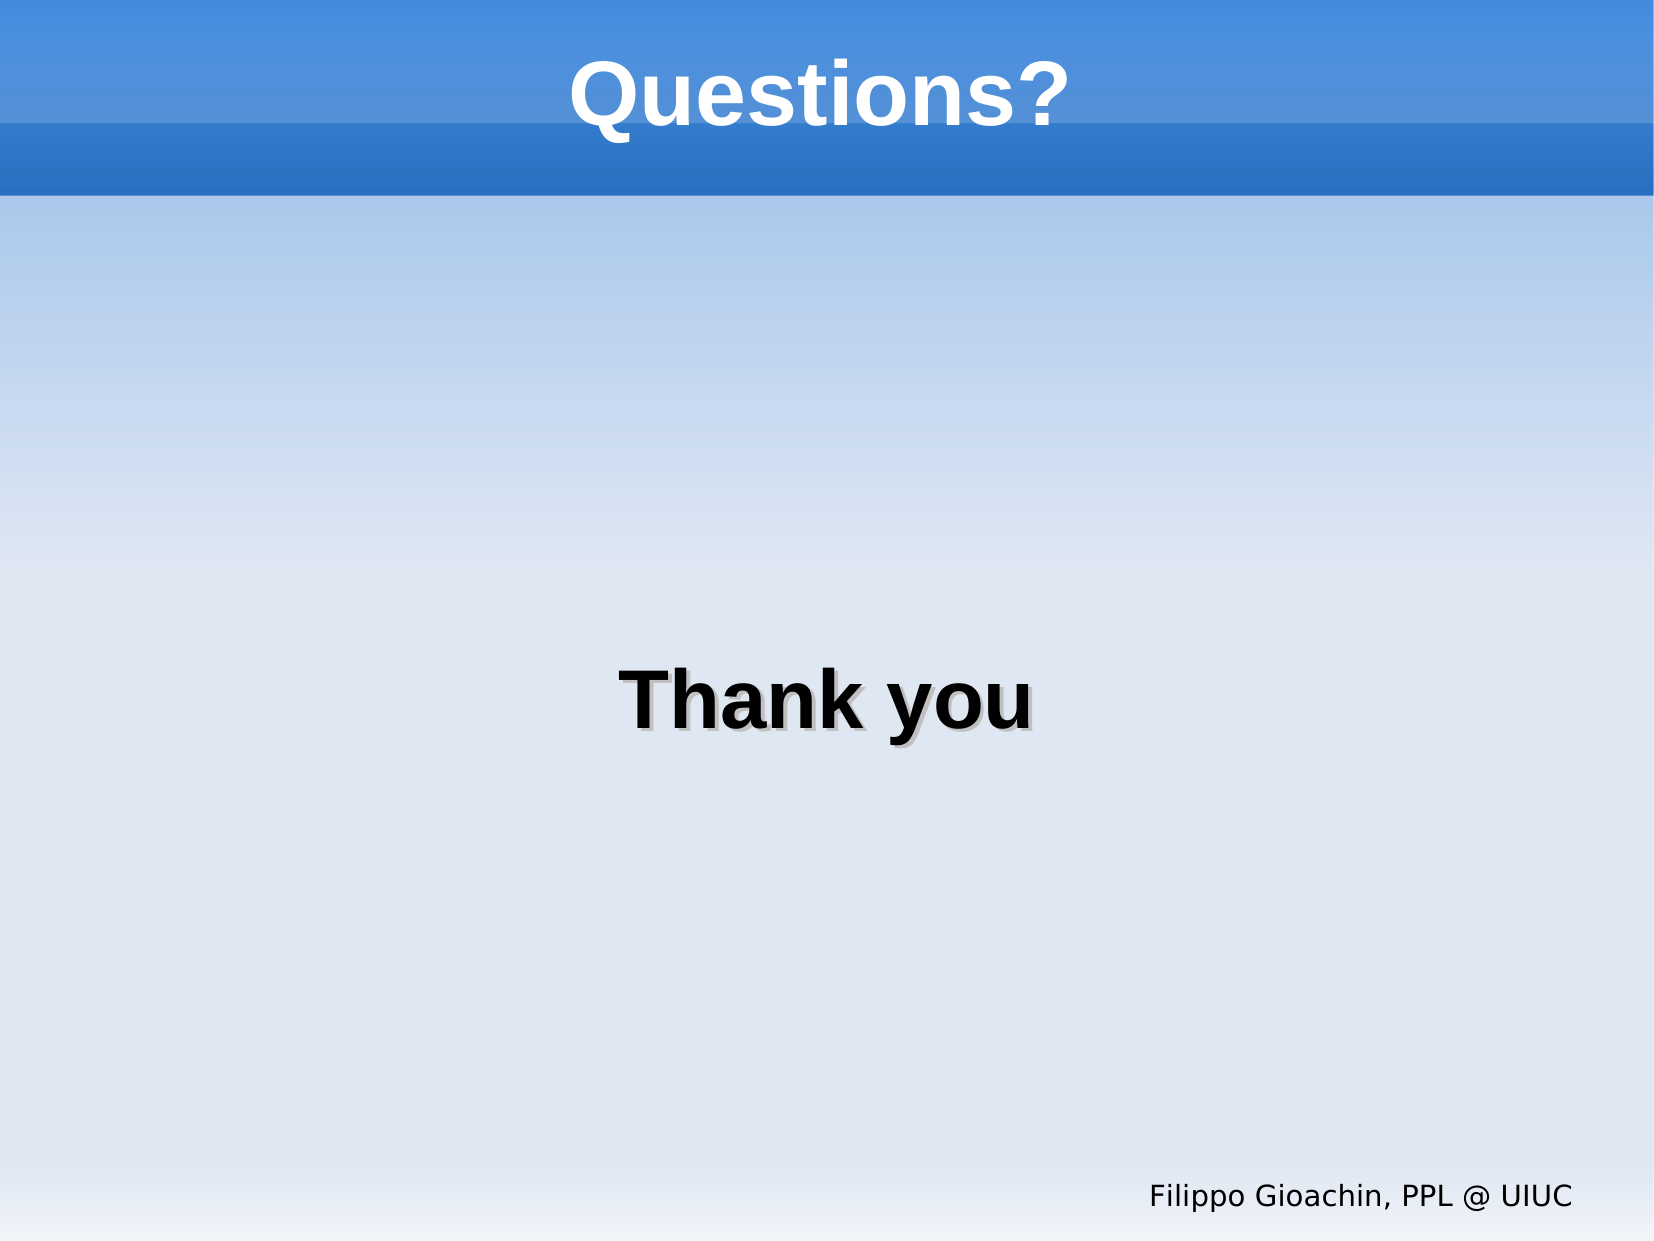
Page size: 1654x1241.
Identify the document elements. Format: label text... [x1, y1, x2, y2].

title Questions? [76, 0, 1565, 208]
picture [0, 0, 1654, 1241]
subtitle Thank you [82, 290, 1571, 1109]
